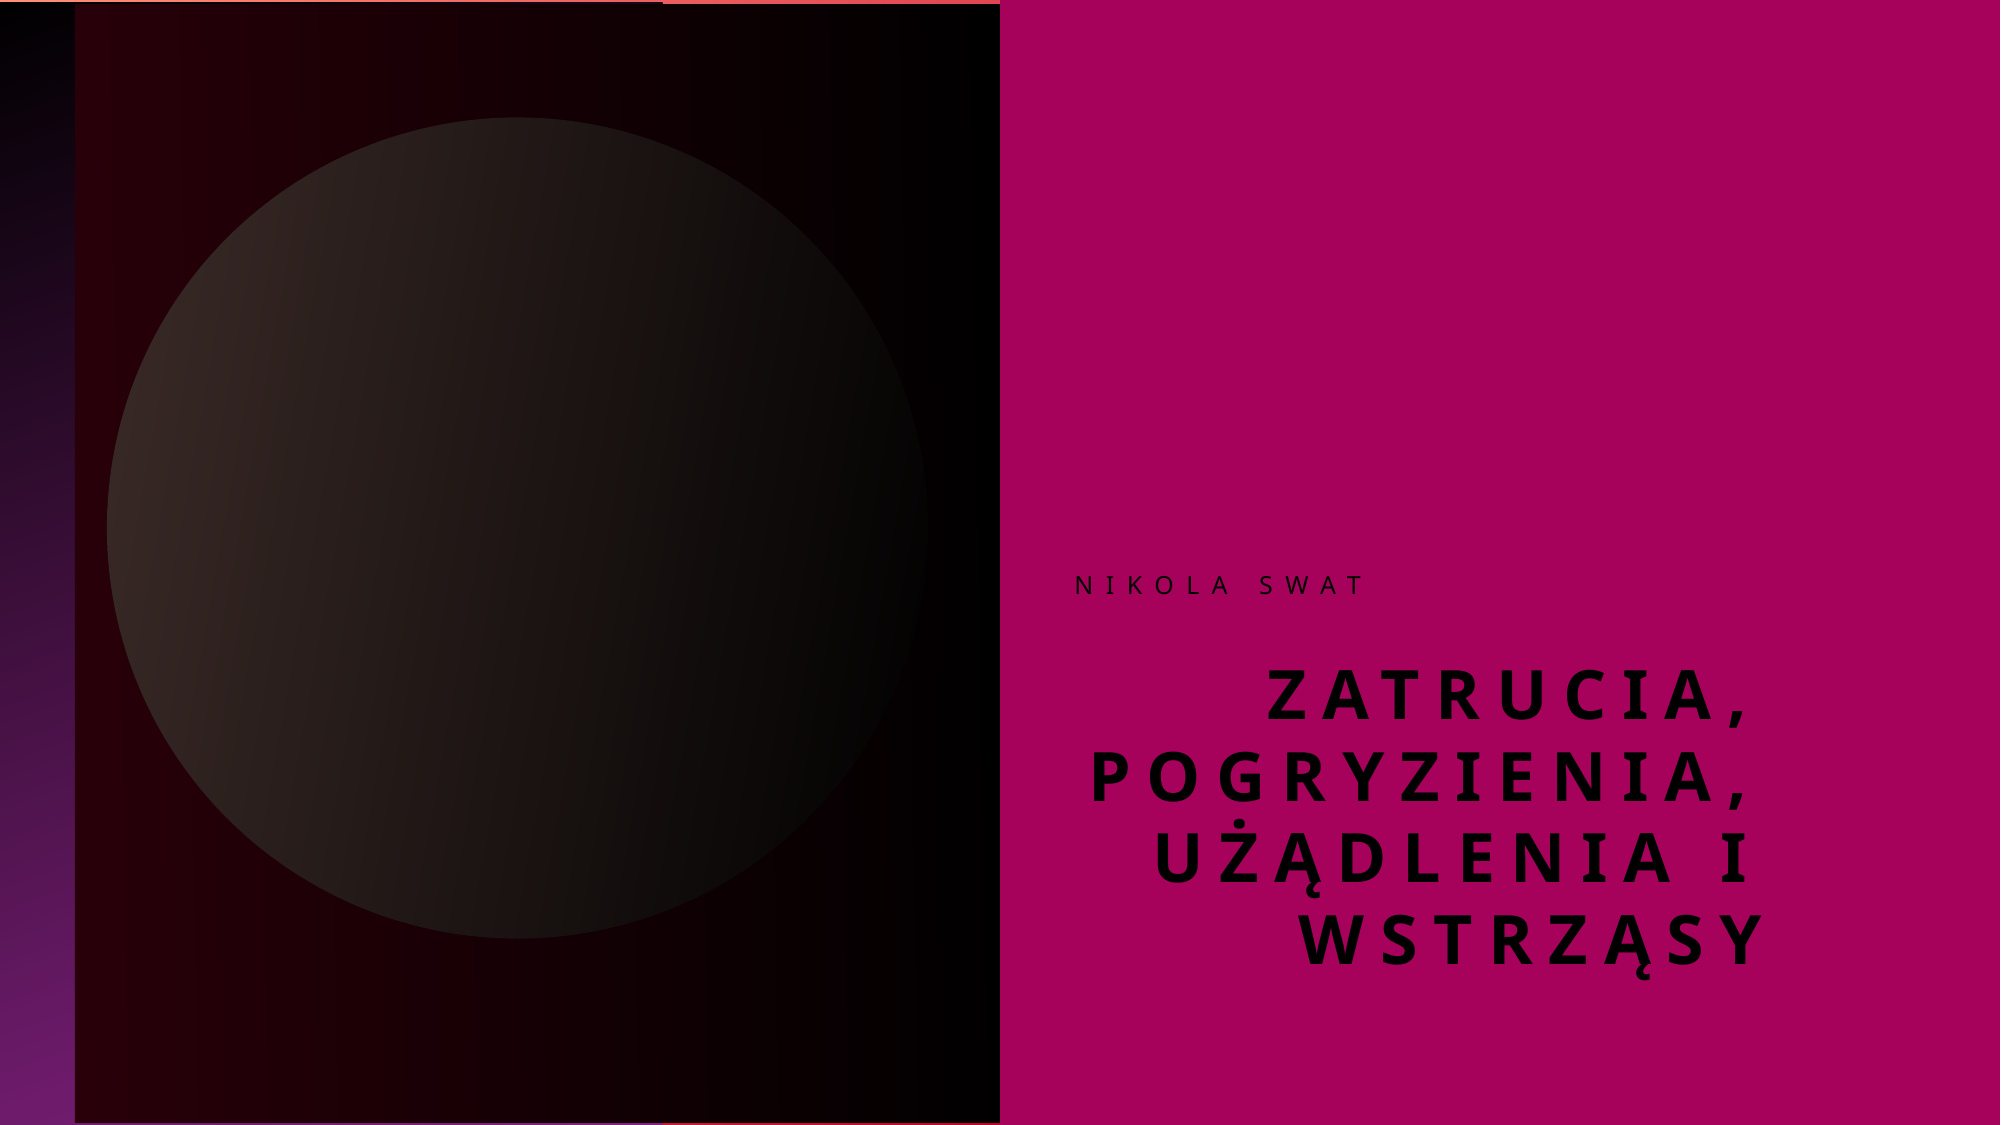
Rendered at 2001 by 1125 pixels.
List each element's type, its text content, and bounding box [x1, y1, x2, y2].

text_box [0, 0, 2000, 1125]
subtitle Nikola Swat [1074, 357, 1907, 601]
title Zatrucia, pogryzienia, użądlenia i wstrząsy [1088, 650, 1905, 979]
